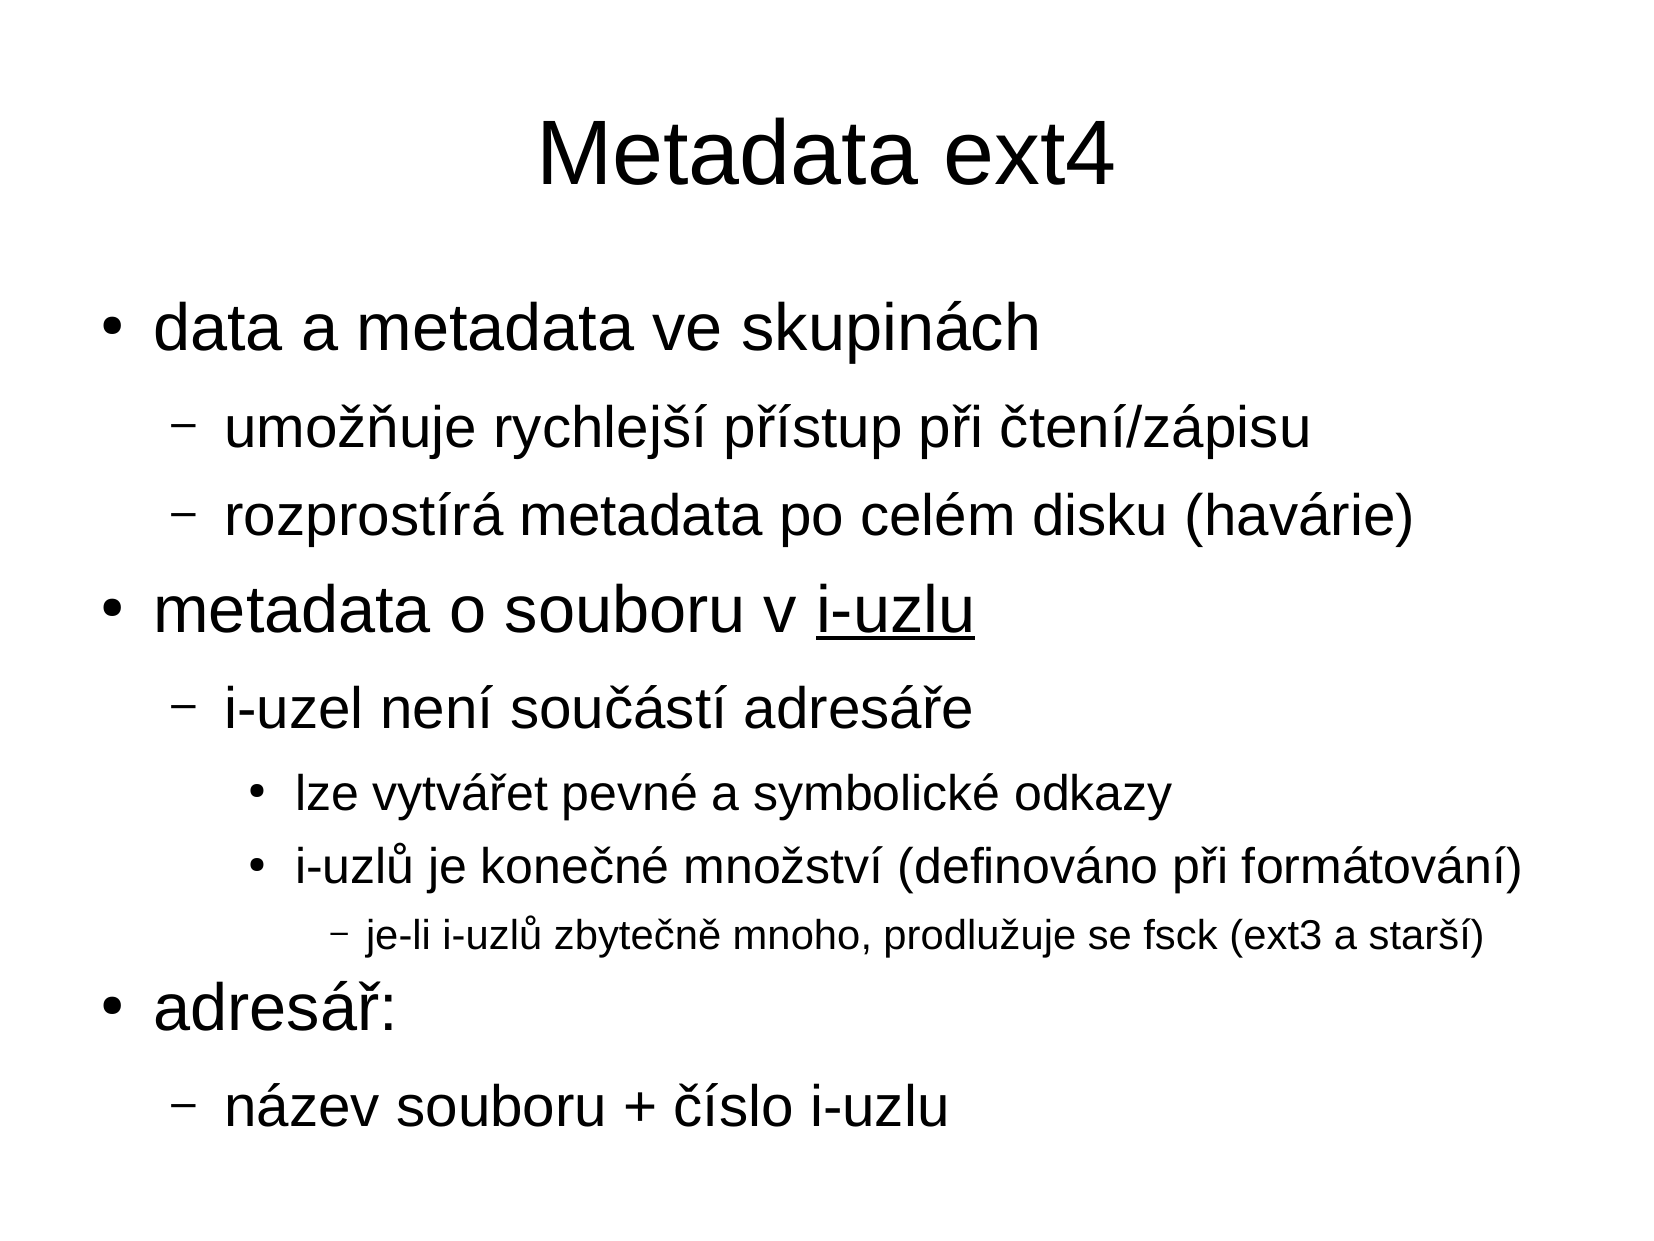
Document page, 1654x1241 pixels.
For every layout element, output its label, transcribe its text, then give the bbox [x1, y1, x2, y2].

list data a metadata ve skupinách umožňuje rychlejší přístup při čtení/zápisu rozprostírá metadata po celém disku (havárie) metadata o souboru v i-uzlu i-uzel není součástí adresáře lze vytvářet pevné a symbolické odkazy i-uzlů je konečné množství (definováno při formátování) je-li i-uzlů zbytečně mnoho, prodlužuje se fsck (ext3 a starší) adresář: název souboru + číslo i-uzlu [82, 290, 1571, 1140]
title Metadata ext4 [82, 56, 1571, 250]
